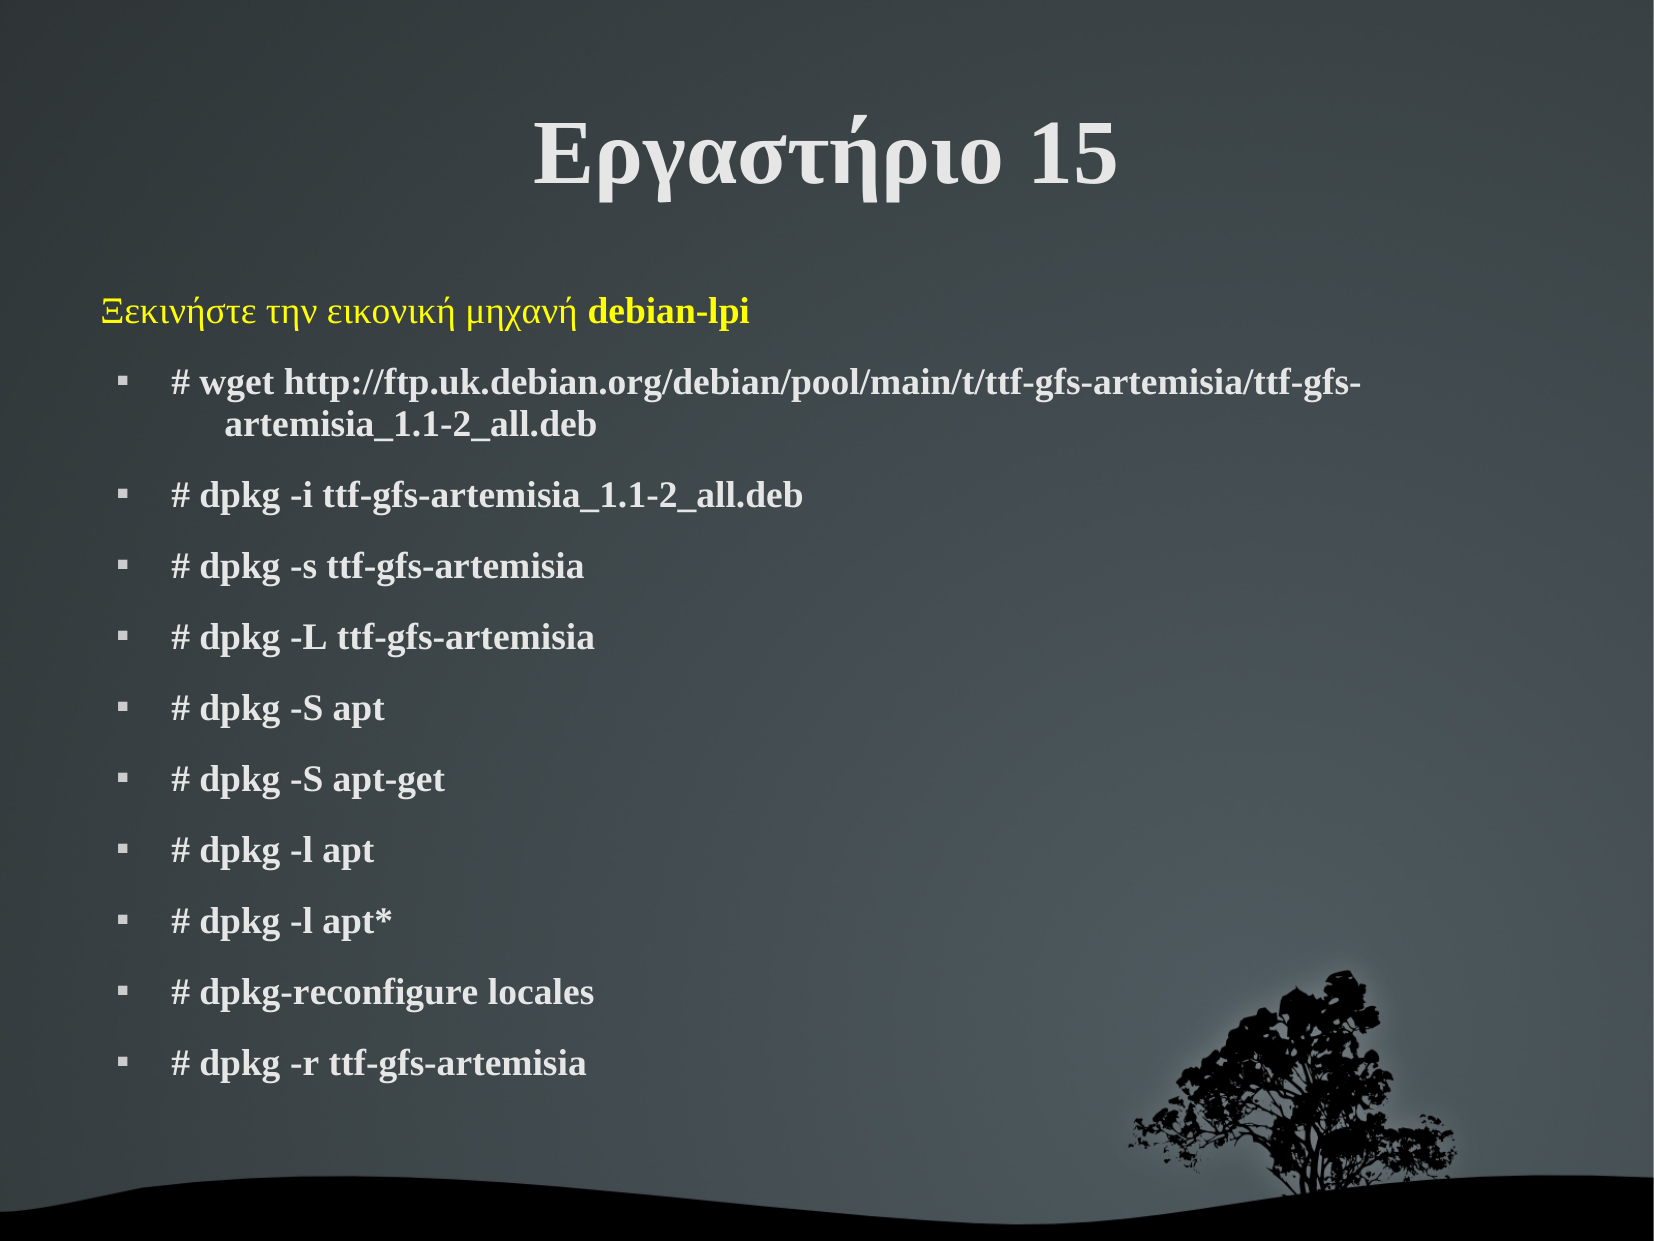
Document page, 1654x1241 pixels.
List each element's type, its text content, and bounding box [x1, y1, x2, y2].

picture [0, 0, 1654, 1241]
list Ξεκινήστε την εικονική μηχανή debian-lpi # wget http://ftp.uk.debian.org/debian/pool/main/t/ttf-gfs-artemisia/ttf-gfs-artemisia_1.1-2_all.deb # dpkg -i ttf-gfs-artemisia_1.1-2_all.deb # dpkg -s ttf-gfs-artemisia # dpkg -L ttf-gfs-artemisia # dpkg -S apt # dpkg -S apt-get # dpkg -l apt # dpkg -l apt* # dpkg-reconfigure locales # dpkg -r ttf-gfs-artemisia [82, 290, 1571, 1174]
title Εργαστήριο 15 [82, 49, 1571, 257]
